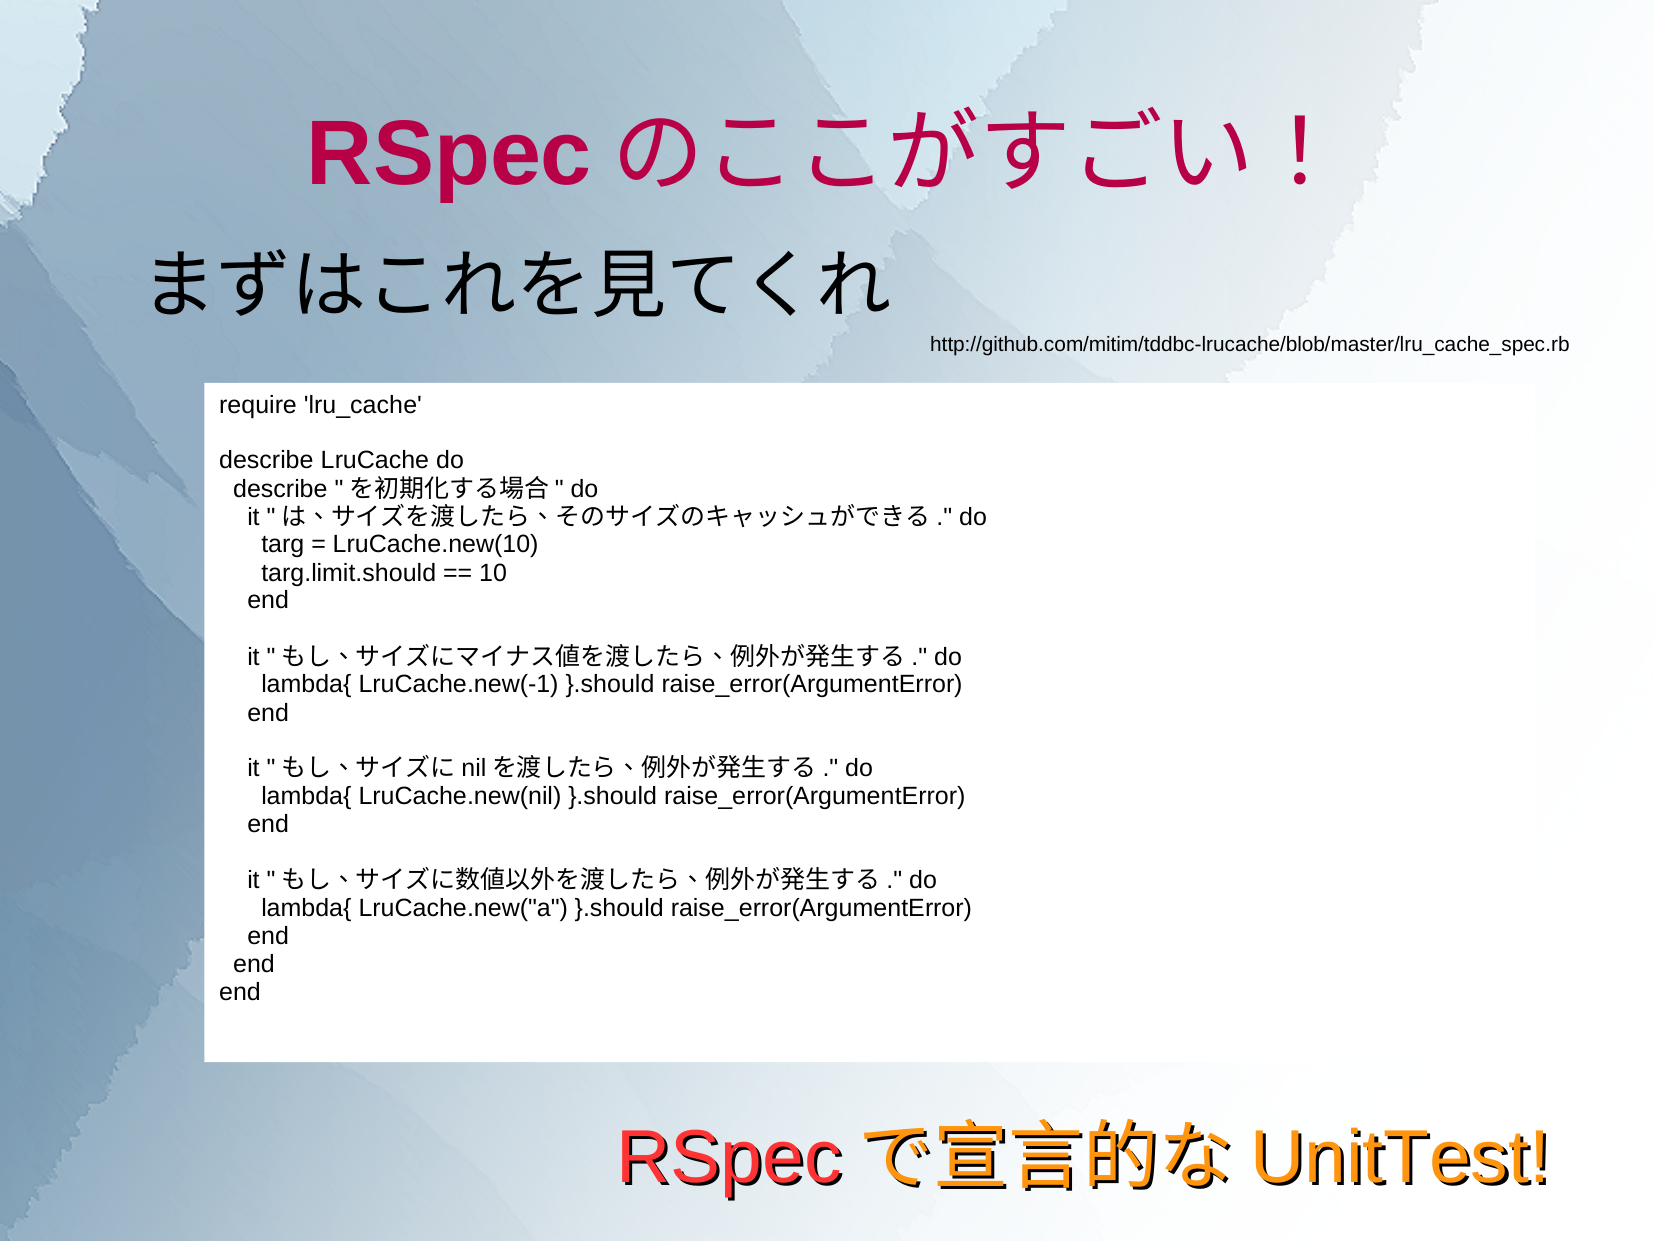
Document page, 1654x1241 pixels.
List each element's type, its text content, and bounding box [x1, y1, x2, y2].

picture [0, 0, 1654, 1241]
text_box RSpecで宣言的なUnitTest! [561, 1107, 1565, 1206]
text_box まずはこれを見てくれ [126, 236, 975, 335]
title RSpecのここがすごい！ [82, 56, 1571, 250]
text_box require 'lru_cache' describe LruCache do describe "を初期化する場合" do it "は、サイズを渡したら、そのサイズのキャッシュができる." do targ = LruCache.new(10) targ.limit.should == 10 end it "もし、サイズにマイナス値を渡したら、例外が発生する." do lambda{ LruCache.new(-1) }.should raise_error(ArgumentError) end it "もし、サイズにnilを渡したら、例外が発生する." do lambda{ LruCache.new(nil) }.should raise_error(ArgumentError) end it "もし、サイズに数値以外を渡したら、例外が発生する." do lambda{ LruCache.new("a") }.should raise_error(ArgumentError) end end end [204, 382, 1536, 1063]
text_box http://github.com/mitim/tddbc-lrucache/blob/master/lru_cache_spec.rb [915, 324, 1595, 382]
